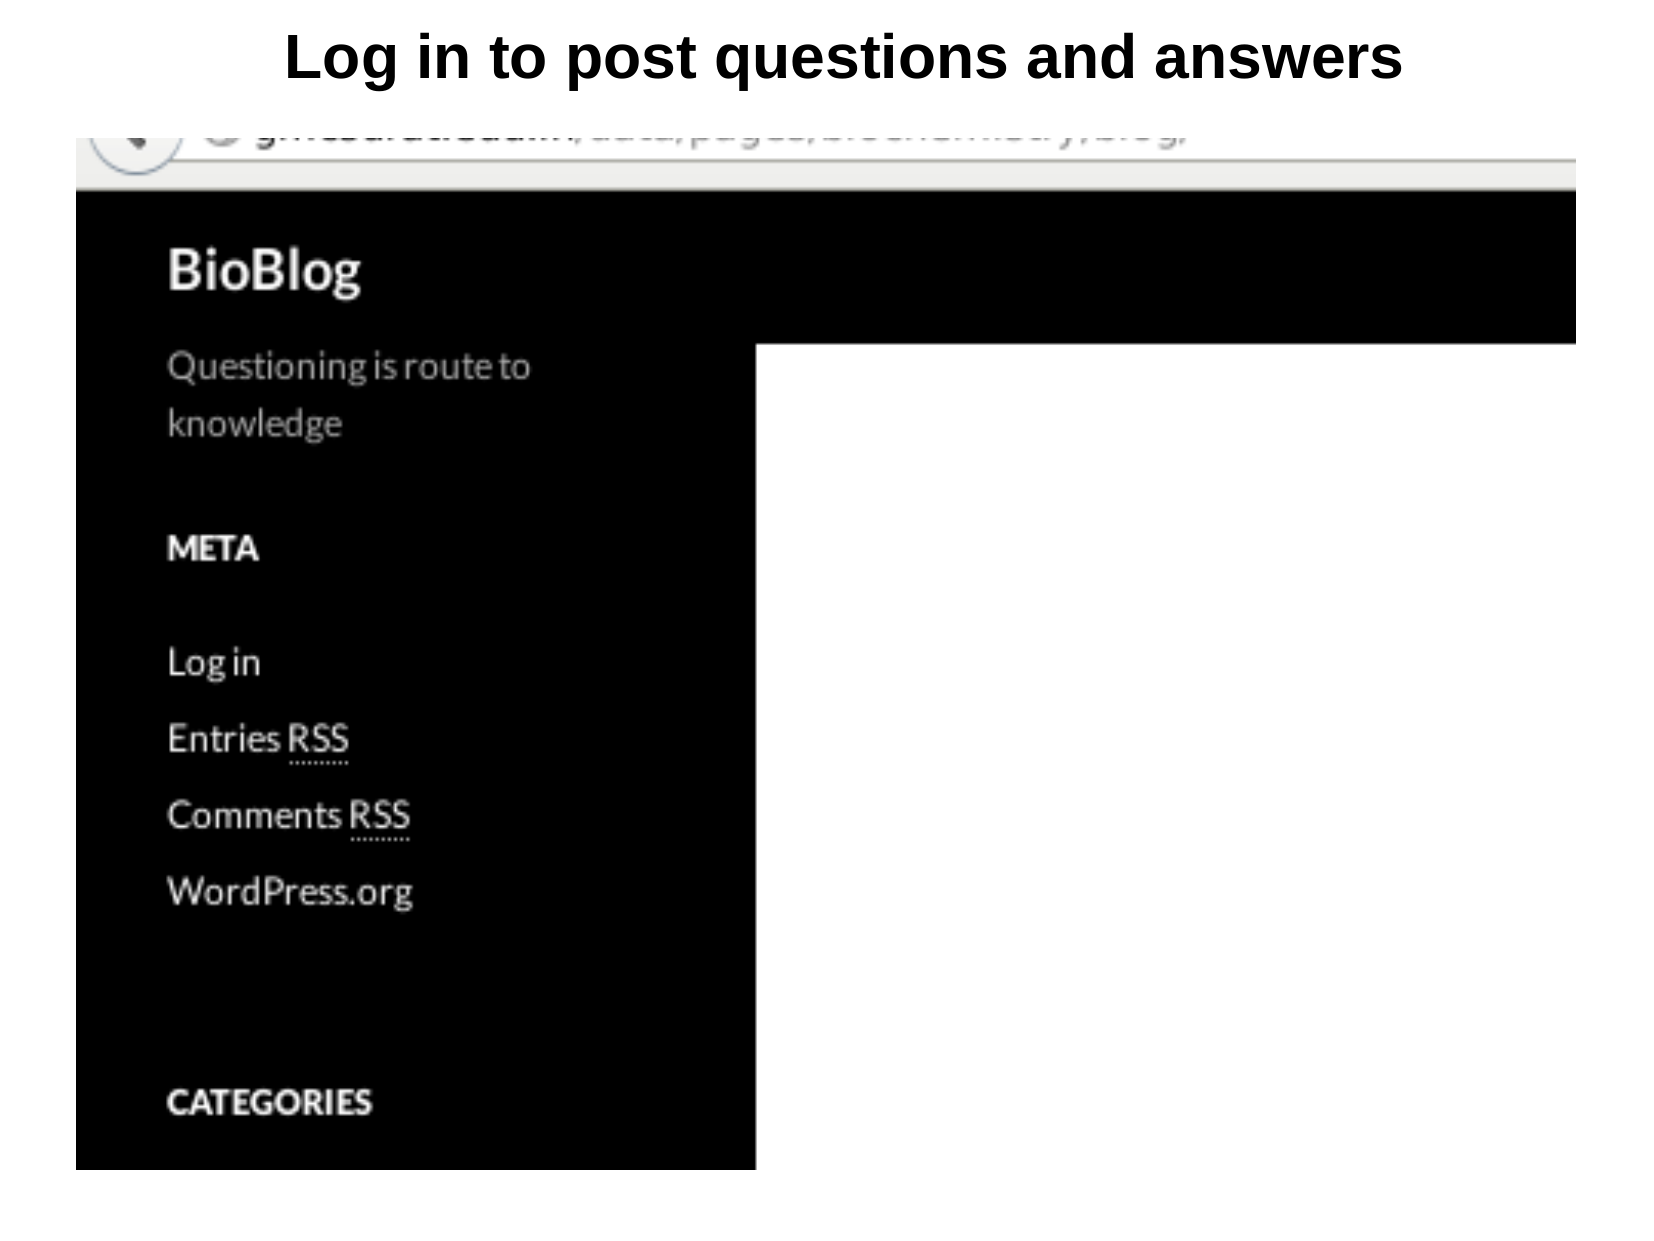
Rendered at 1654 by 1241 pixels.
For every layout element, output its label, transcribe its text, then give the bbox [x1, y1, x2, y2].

text_box Log in to post questions and answers [270, 15, 1501, 100]
picture [76, 138, 1576, 1171]
